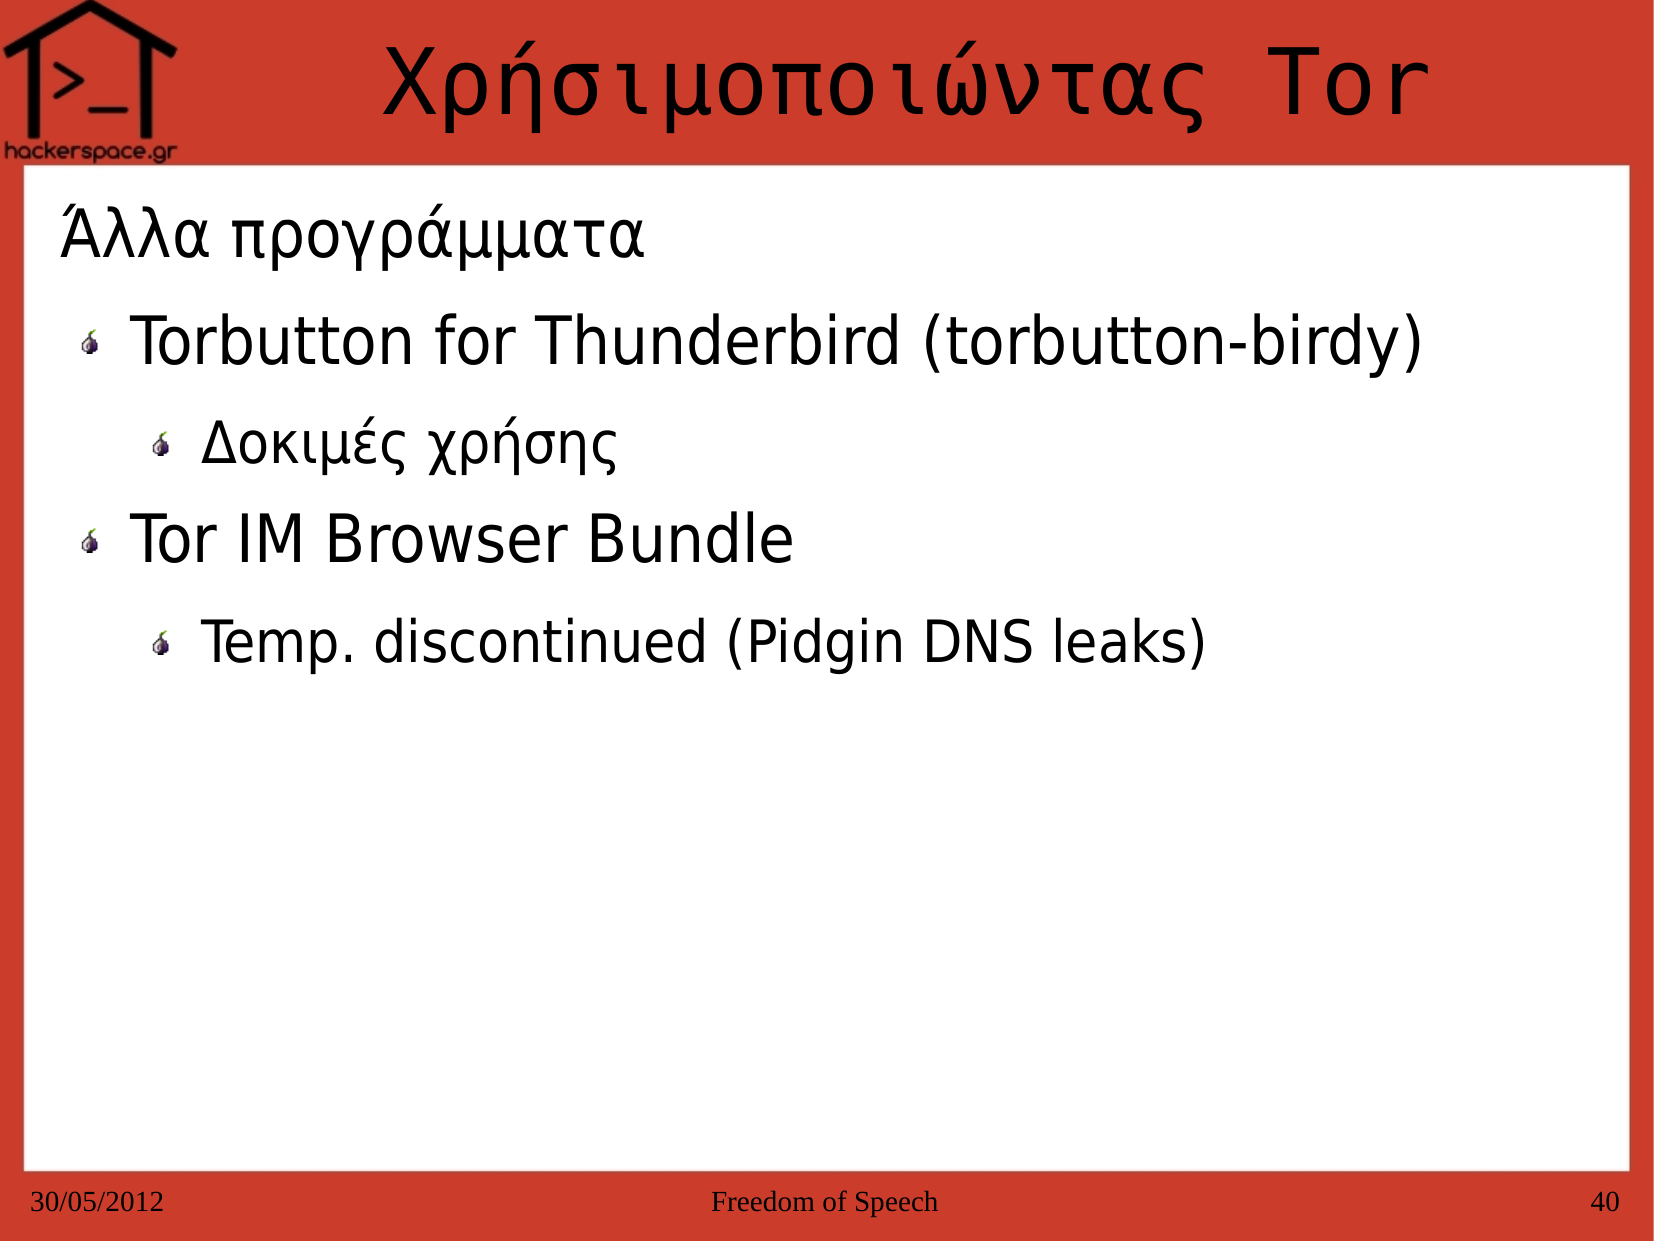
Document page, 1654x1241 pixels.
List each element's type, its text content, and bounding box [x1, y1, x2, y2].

picture [0, 0, 1654, 1241]
title Χρήσιμοποιώντας Tor [195, 15, 1621, 151]
list Άλλα προγράμματα Torbutton for Thunderbird (torbutton-birdy) Δοκιμές χρήσης Tor IM Browser Bundle Temp. discontinued (Pidgin DNS leaks) [60, 195, 1591, 1141]
